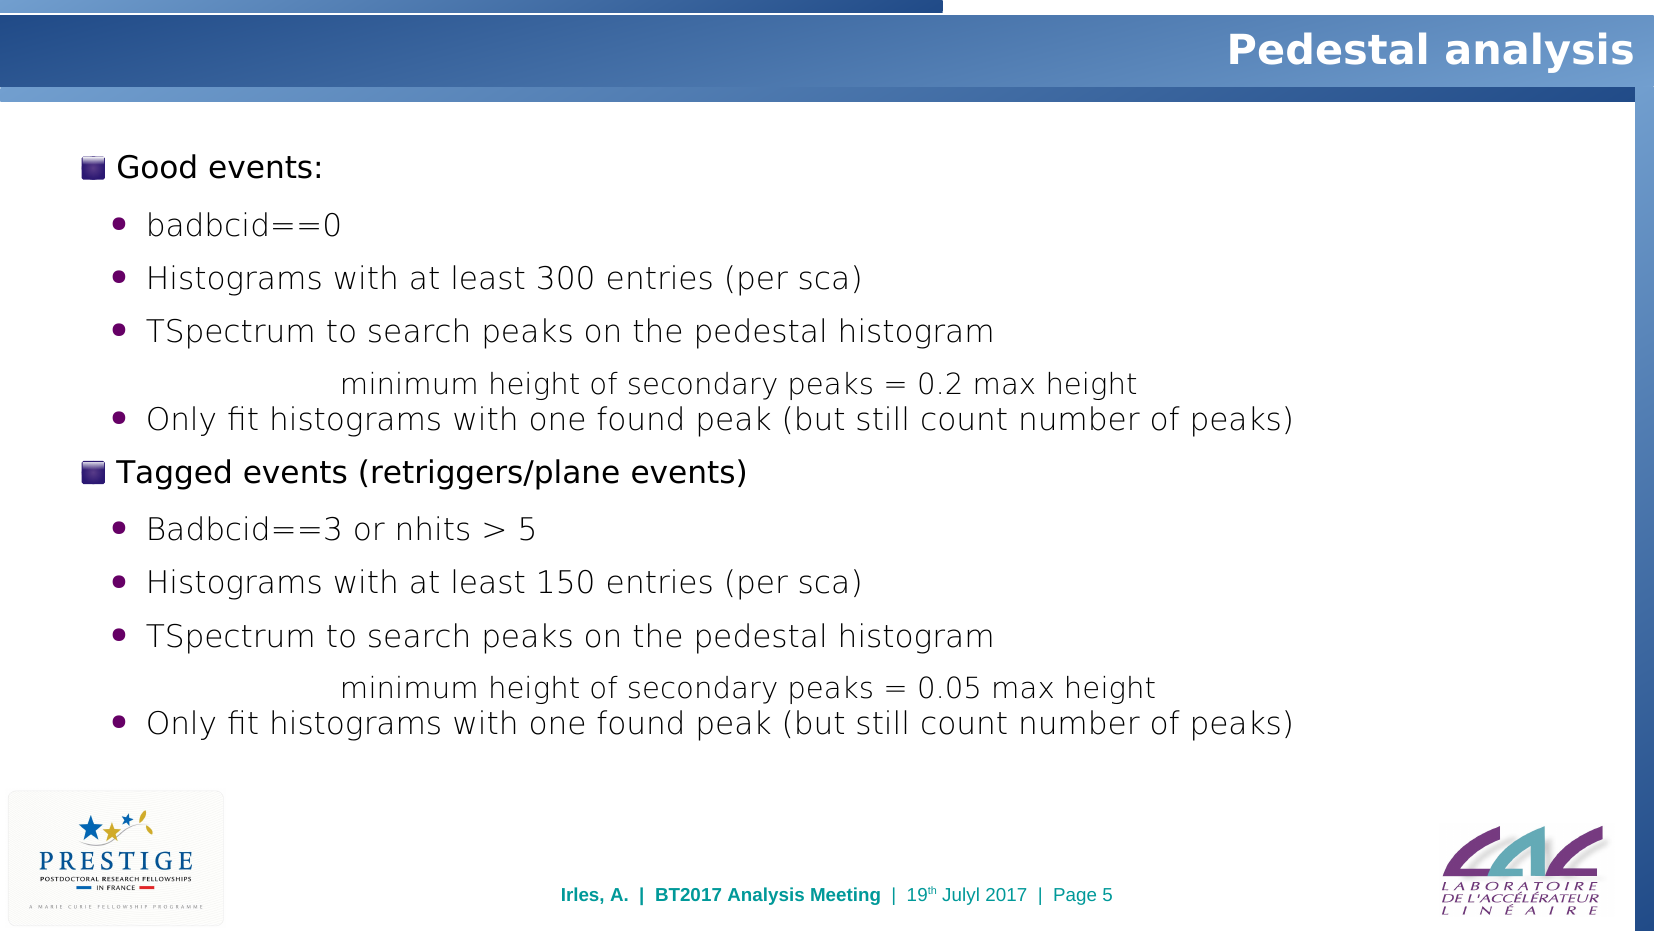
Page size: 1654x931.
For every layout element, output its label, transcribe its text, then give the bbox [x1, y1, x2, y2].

picture [5, 788, 226, 928]
picture [1439, 823, 1615, 917]
list Good events: badbcid==0 Histograms with at least 300 entries (per sca) TSpectrum to search peaks on the pedestal histogram minimum height of secondary peaks = 0.2 max height Only fit histograms with one found peak (but still count number of peaks) Tagged events (retriggers/plane events) Badbcid==3 or nhits > 5 Histograms with at least 150 entries (per sca) TSpectrum to search peaks on the pedestal histogram minimum height of secondary peaks = 0.05 max height Only fit histograms with one found peak (but still count number of peaks) [75, 150, 1592, 751]
title Pedestal analysis [30, 13, 1636, 86]
